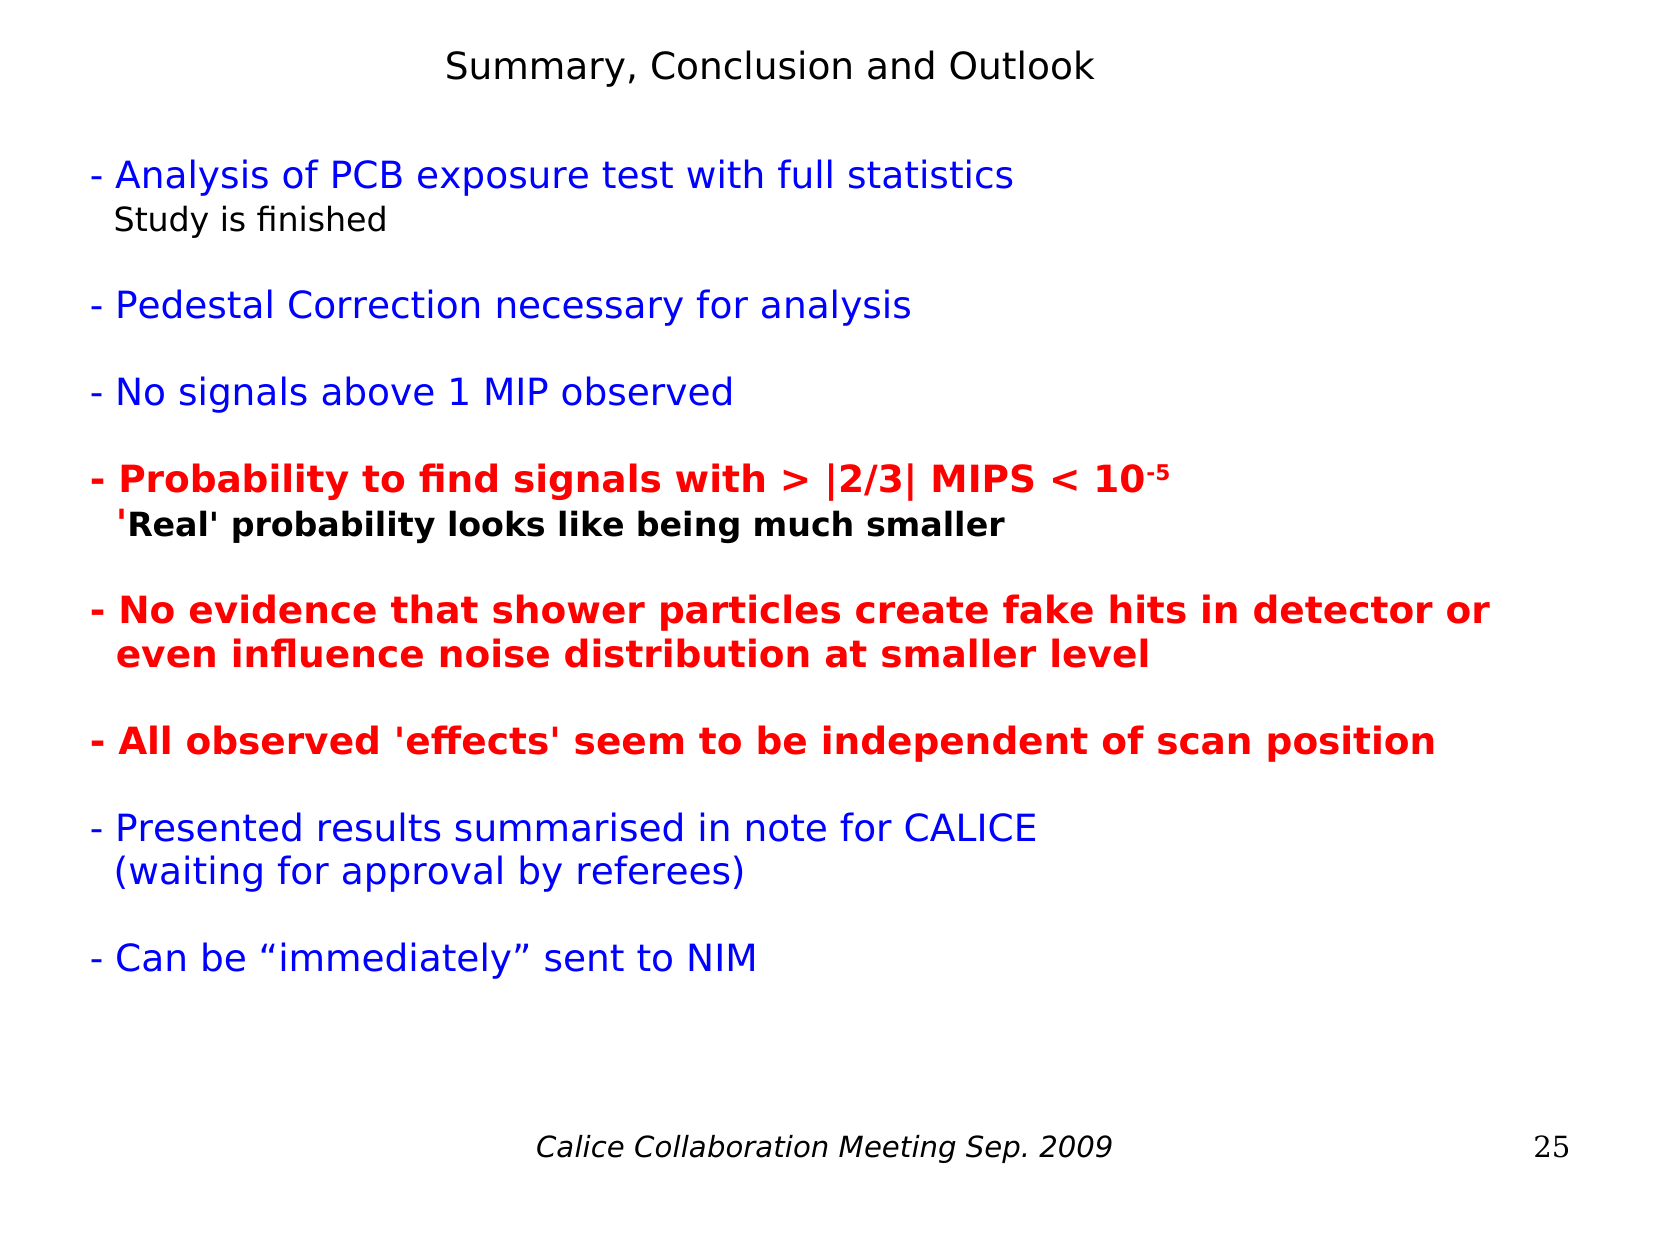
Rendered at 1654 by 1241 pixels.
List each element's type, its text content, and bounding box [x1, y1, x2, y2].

text_box - Analysis of PCB exposure test with full statistics Study is finished - Pedestal Correction necessary for analysis - No signals above 1 MIP observed - Probability to find signals with > |2/3| MIPS < 10-5 'Real' probability looks like being much smaller - No evidence that shower particles create fake hits in detector or even influence noise distribution at smaller level - All observed 'effects' seem to be independent of scan position - Presented results summarised in note for CALICE (waiting for approval by referees) - Can be “immediately” sent to NIM [75, 146, 1475, 1033]
text_box Summary, Conclusion and Outlook [430, 37, 1109, 96]
